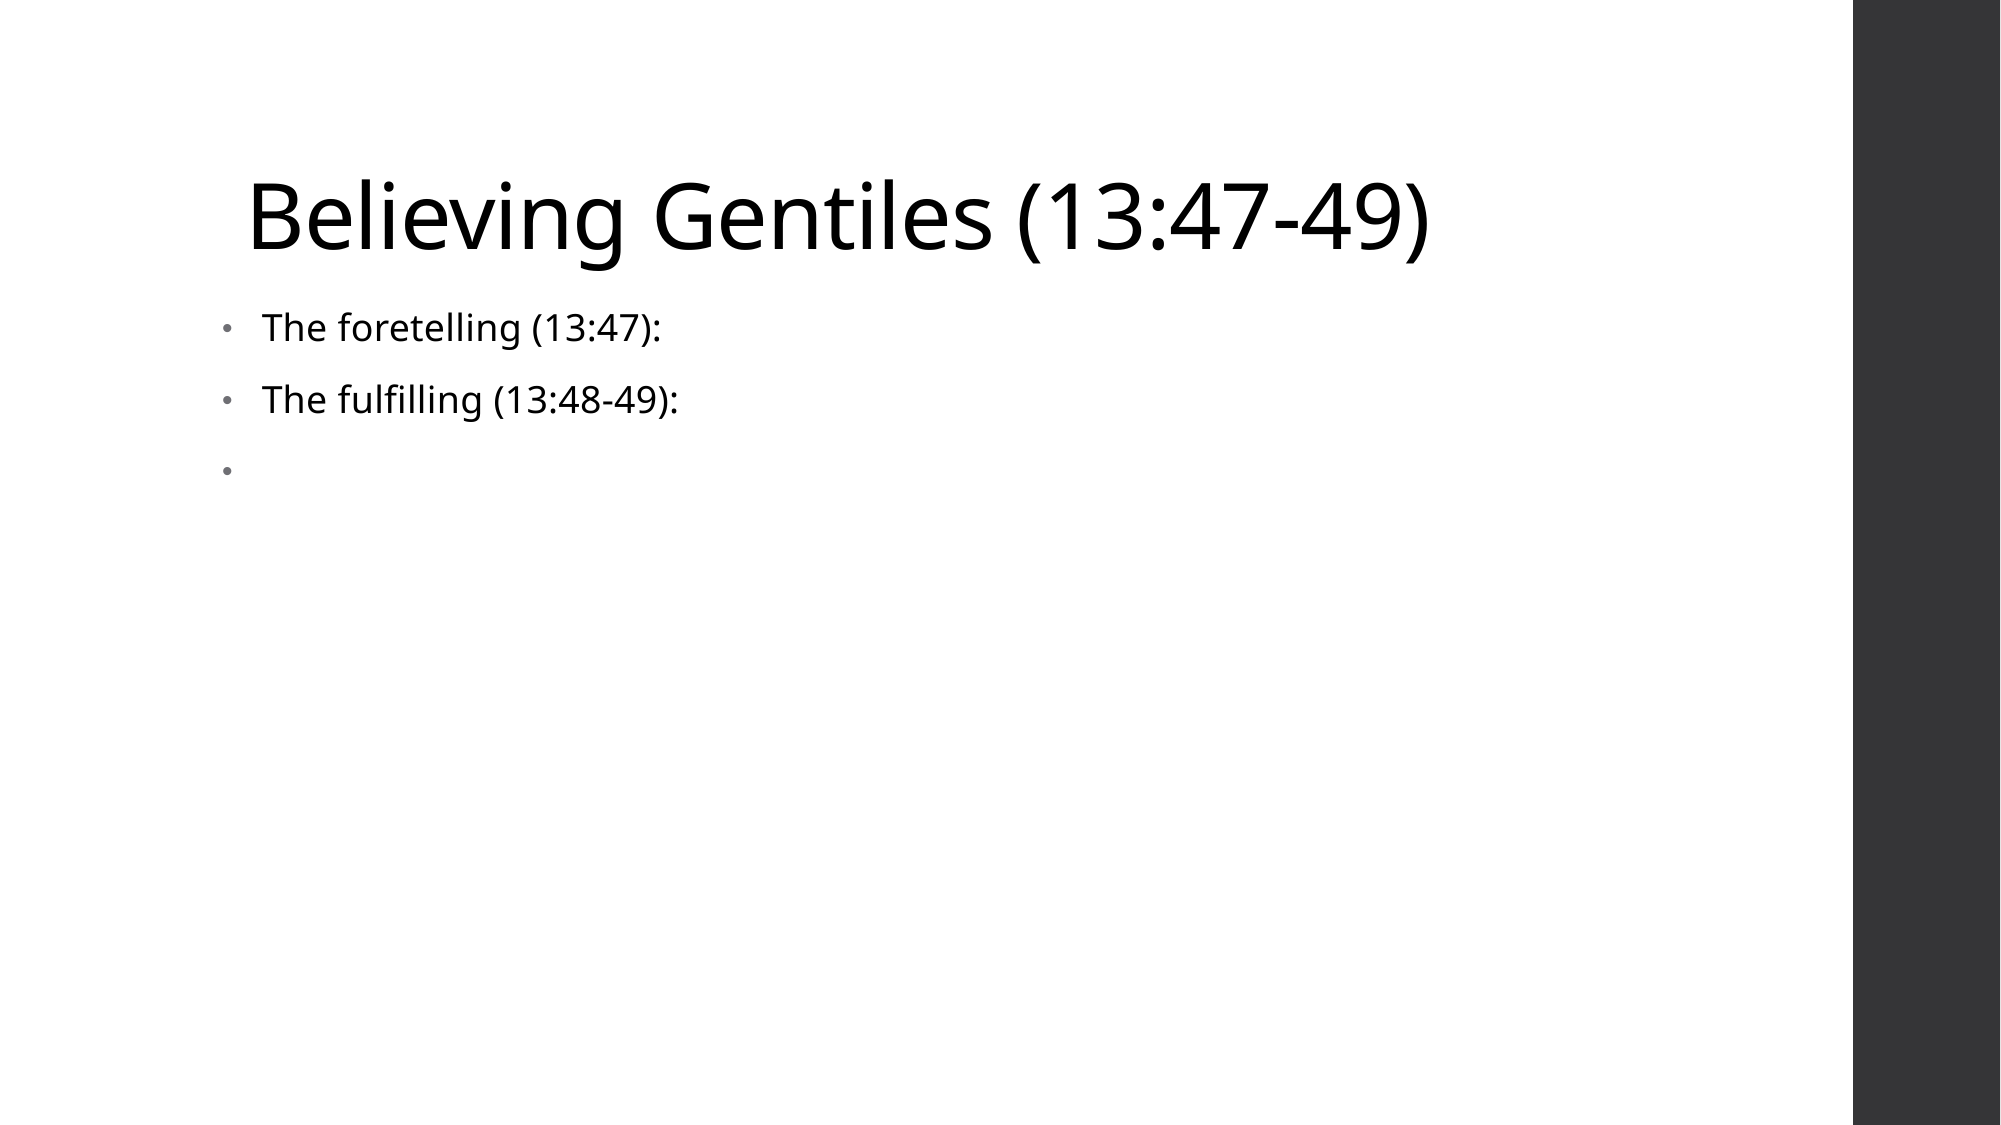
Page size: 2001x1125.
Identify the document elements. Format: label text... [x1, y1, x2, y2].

list The foretelling (13:47): The fulfilling (13:48-49): [206, 299, 1617, 1014]
title Believing Gentiles (13:47-49) [206, 60, 1797, 278]
